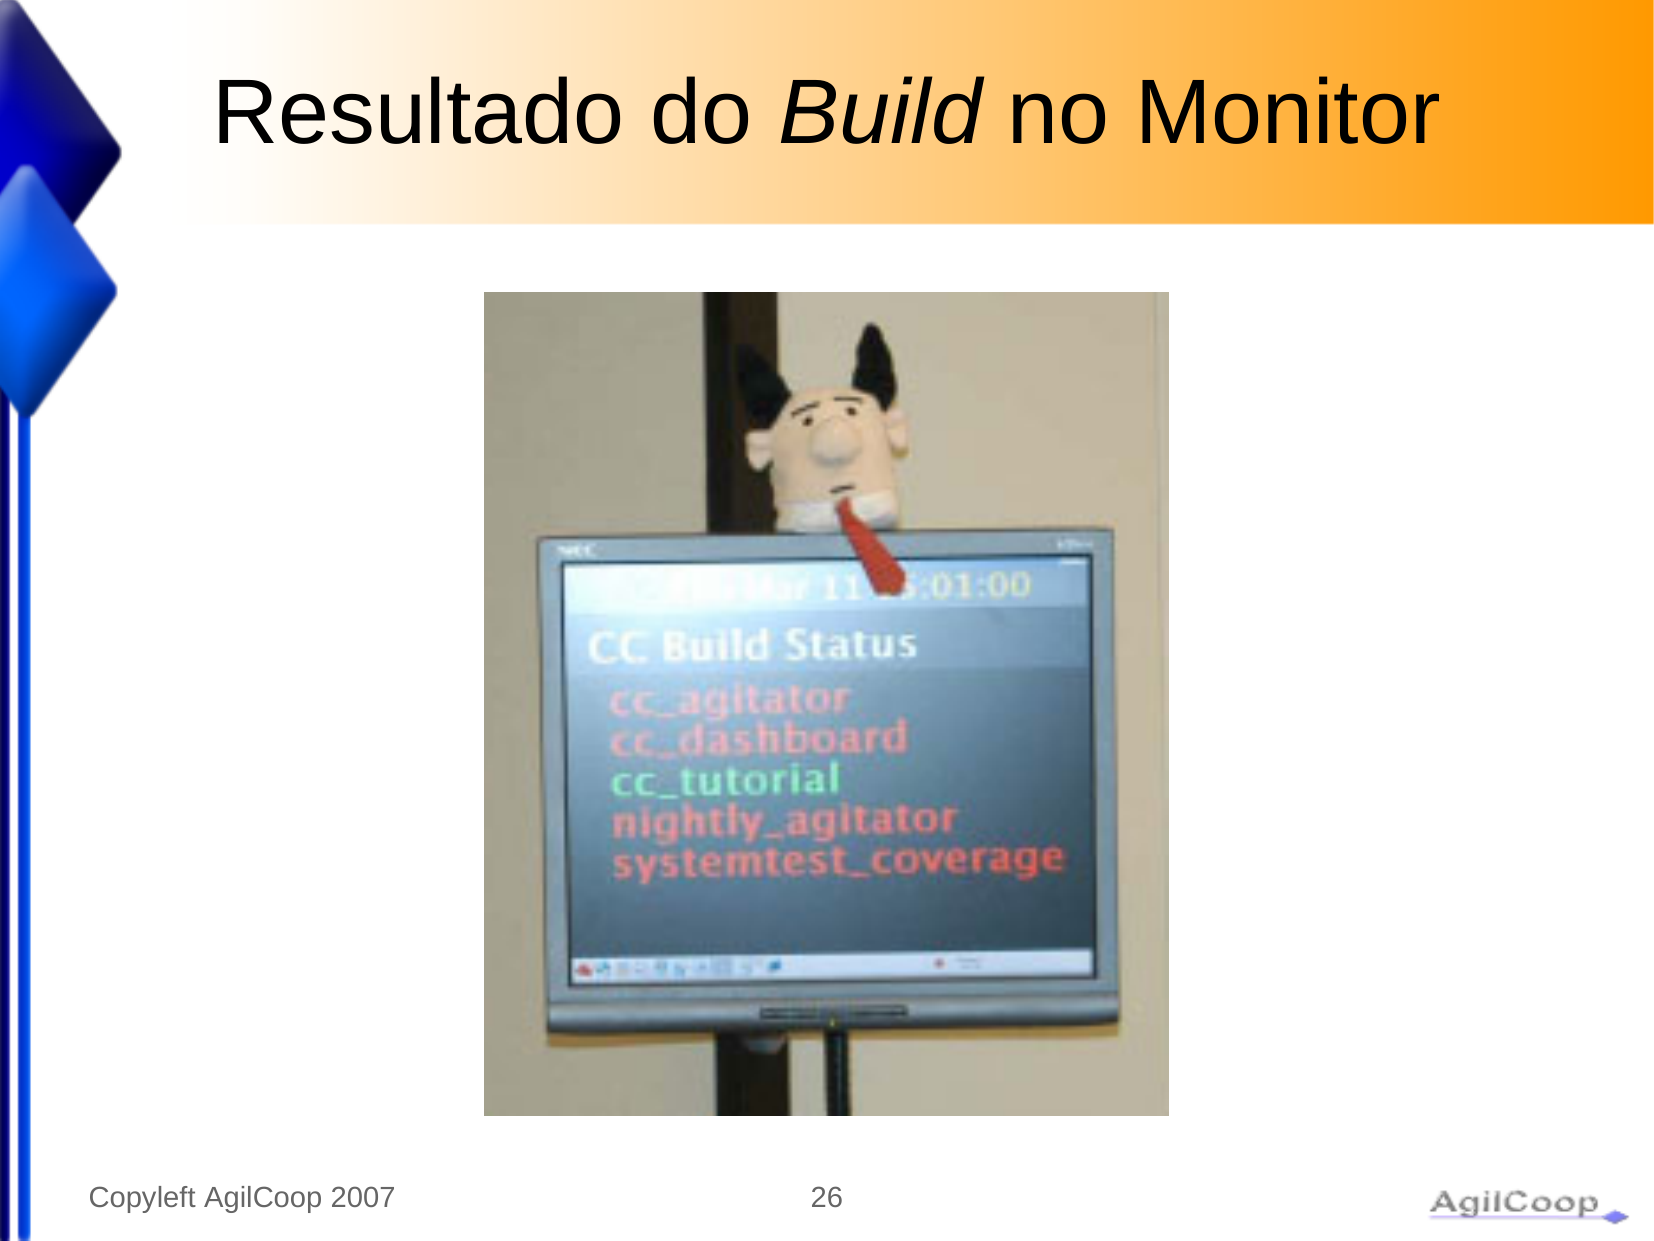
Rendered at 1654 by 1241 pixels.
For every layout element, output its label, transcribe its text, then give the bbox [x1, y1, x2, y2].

title Resultado do Build no Monitor [82, 15, 1571, 208]
picture [0, 0, 1654, 1241]
